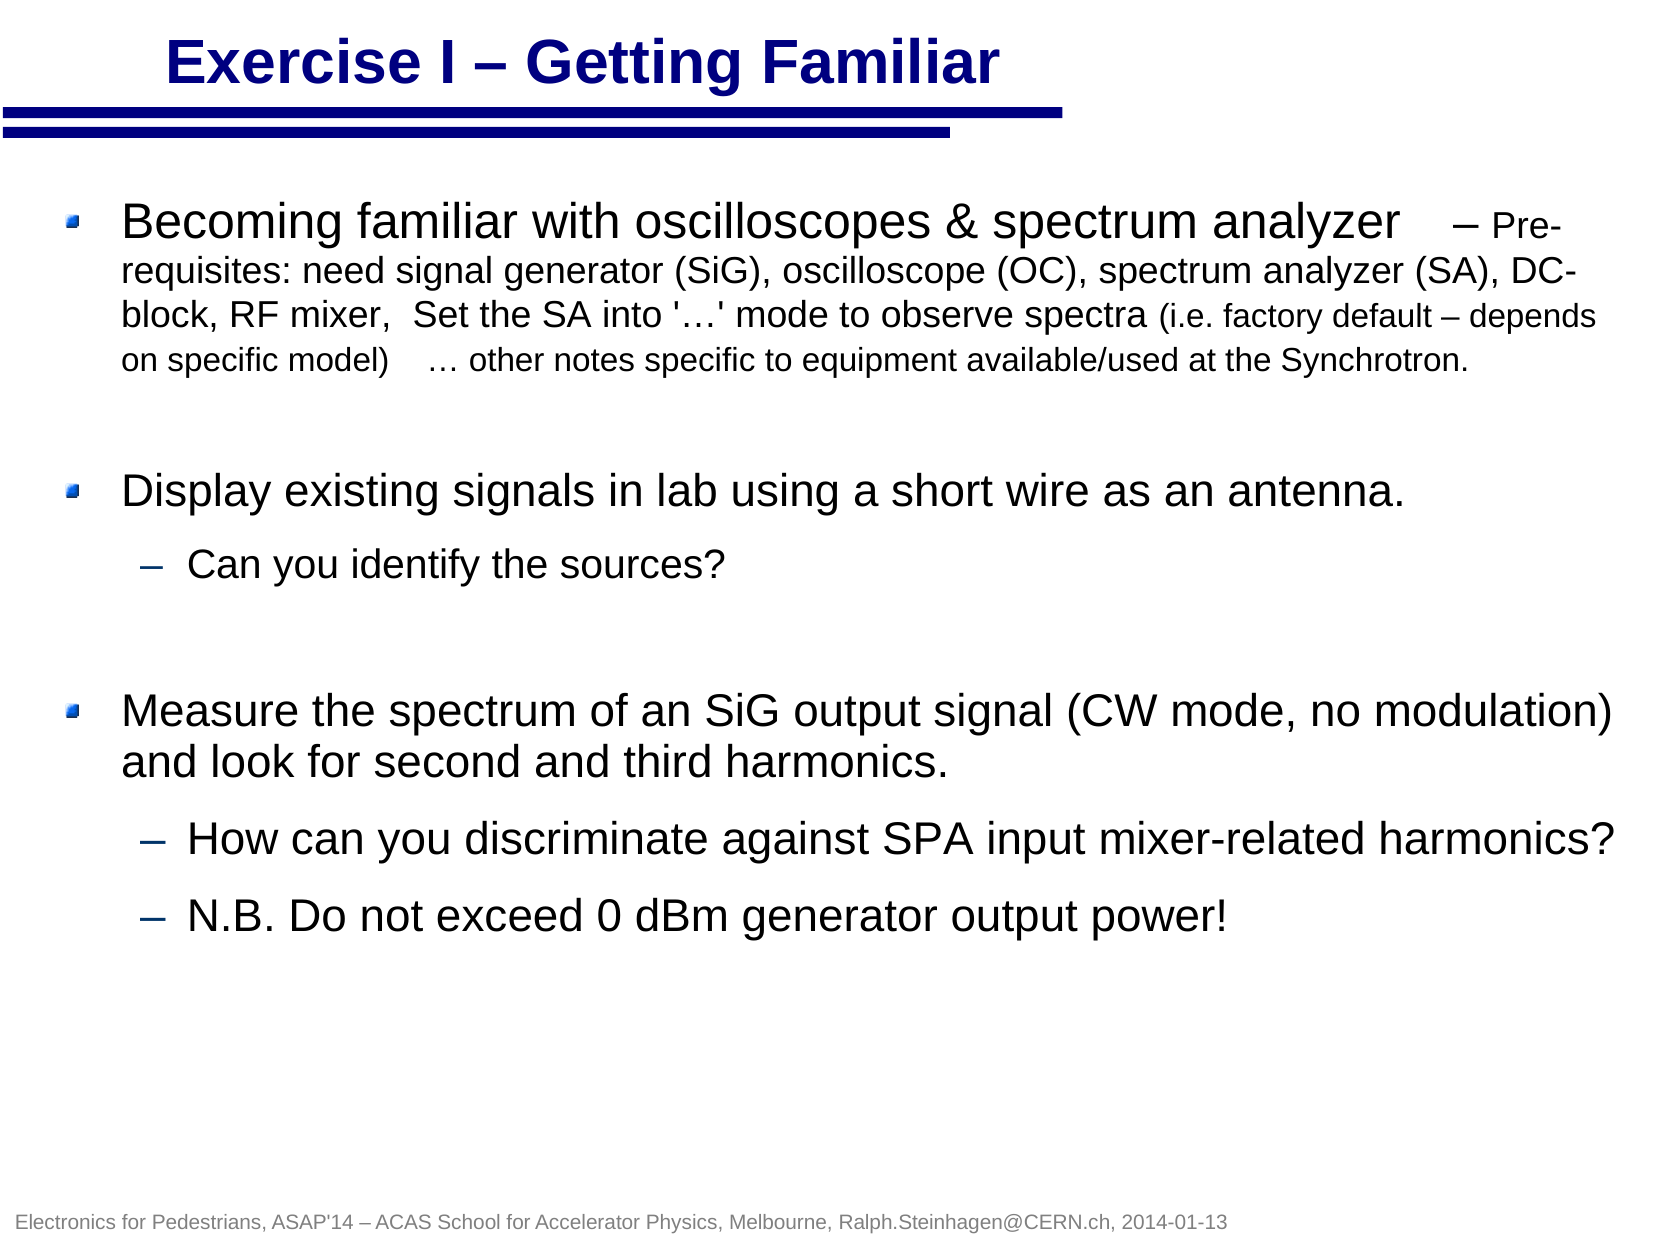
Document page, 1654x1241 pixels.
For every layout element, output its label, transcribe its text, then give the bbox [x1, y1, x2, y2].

title Exercise I – Getting Familiar [165, 0, 1323, 124]
list Becoming familiar with oscilloscopes & spectrum analyzer – Pre-requisites: need signal generator (SiG), oscilloscope (OC), spectrum analyzer (SA), DC-block, RF mixer, Set the SA into '…' mode to observe spectra (i.e. factory default – depends on specific model) … other notes specific to equipment available/used at the Synchrotron. Display existing signals in lab using a short wire as an antenna. Can you identify the sources? Measure the spectrum of an SiG output signal (CW mode, no modulation) and look for second and third harmonics. How can you discriminate against SPA input mixer-related harmonics? N.B. Do not exceed 0 dBm generator output power! [65, 192, 1628, 1205]
